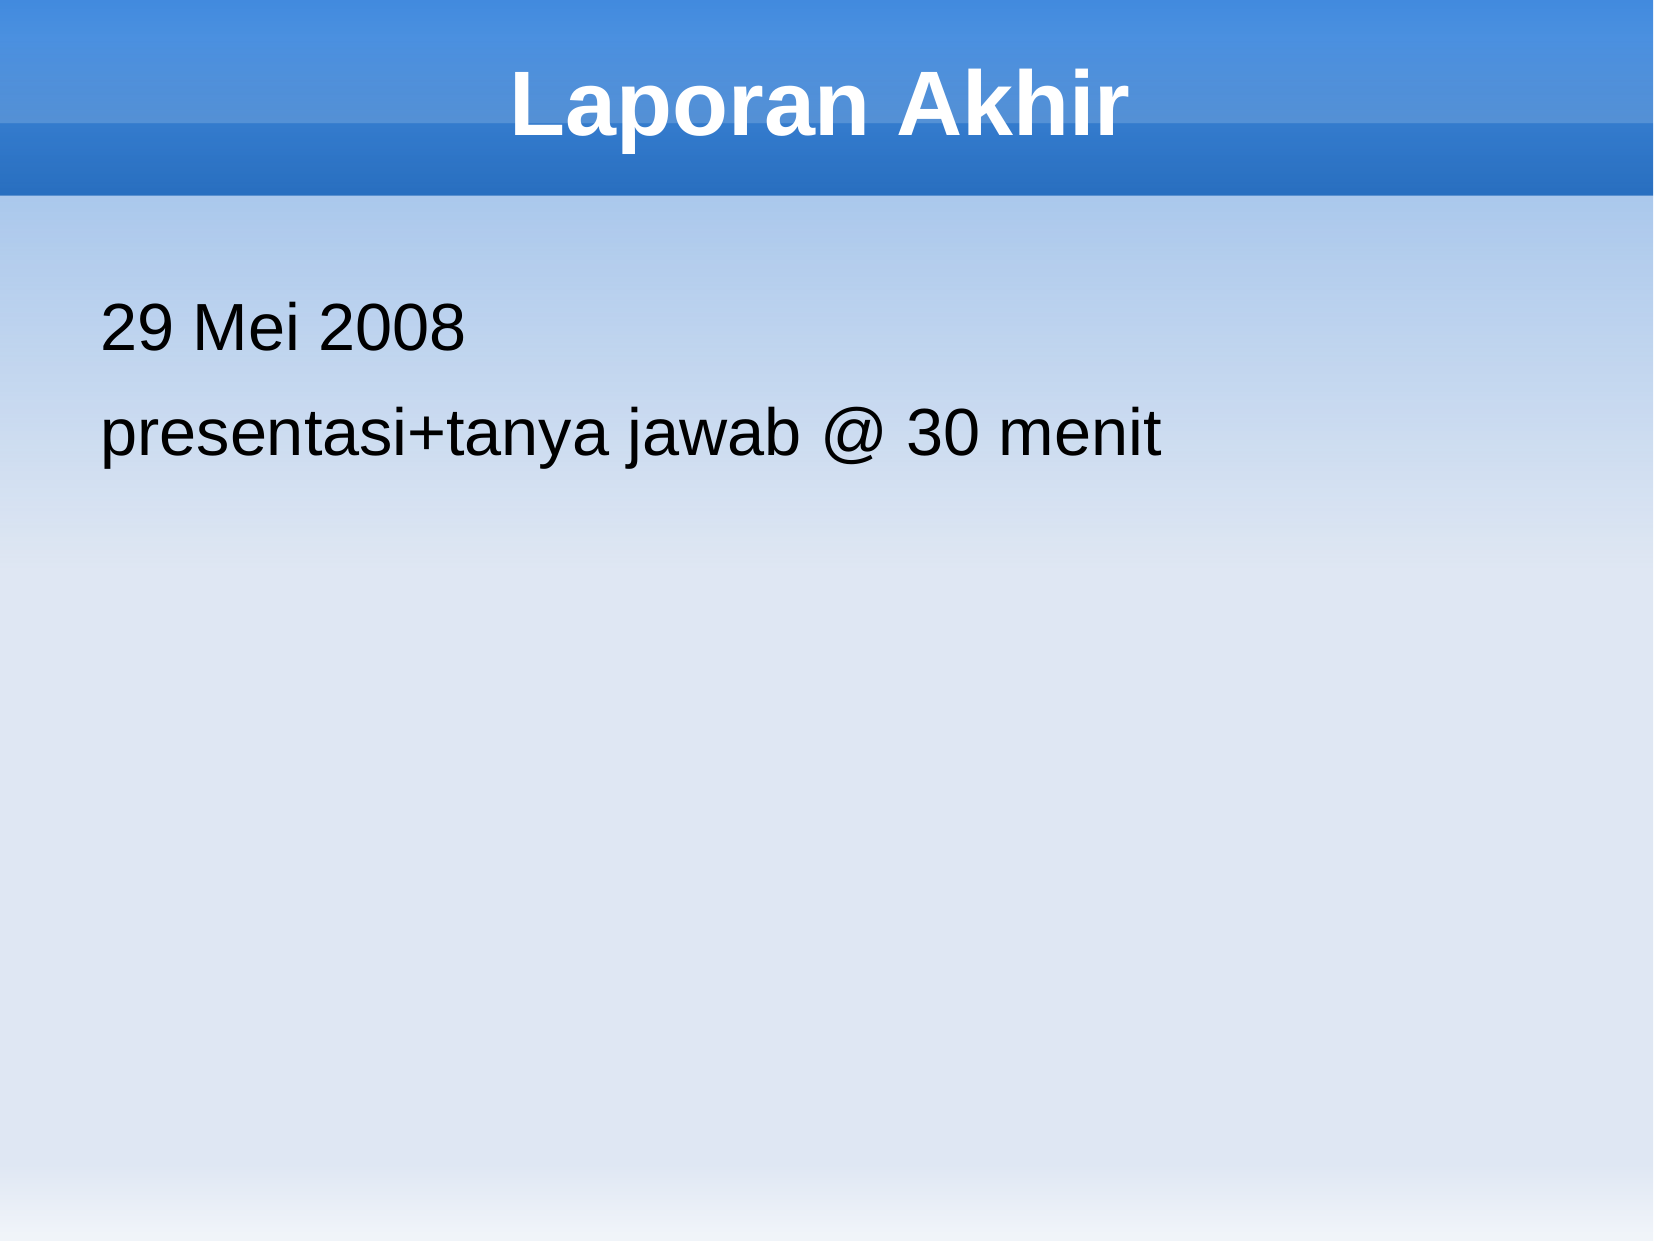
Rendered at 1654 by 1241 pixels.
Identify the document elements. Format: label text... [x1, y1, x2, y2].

picture [0, 0, 1654, 1241]
title Laporan Akhir [76, 7, 1565, 200]
list 29 Mei 2008 presentasi+tanya jawab @ 30 menit [82, 290, 1571, 1095]
